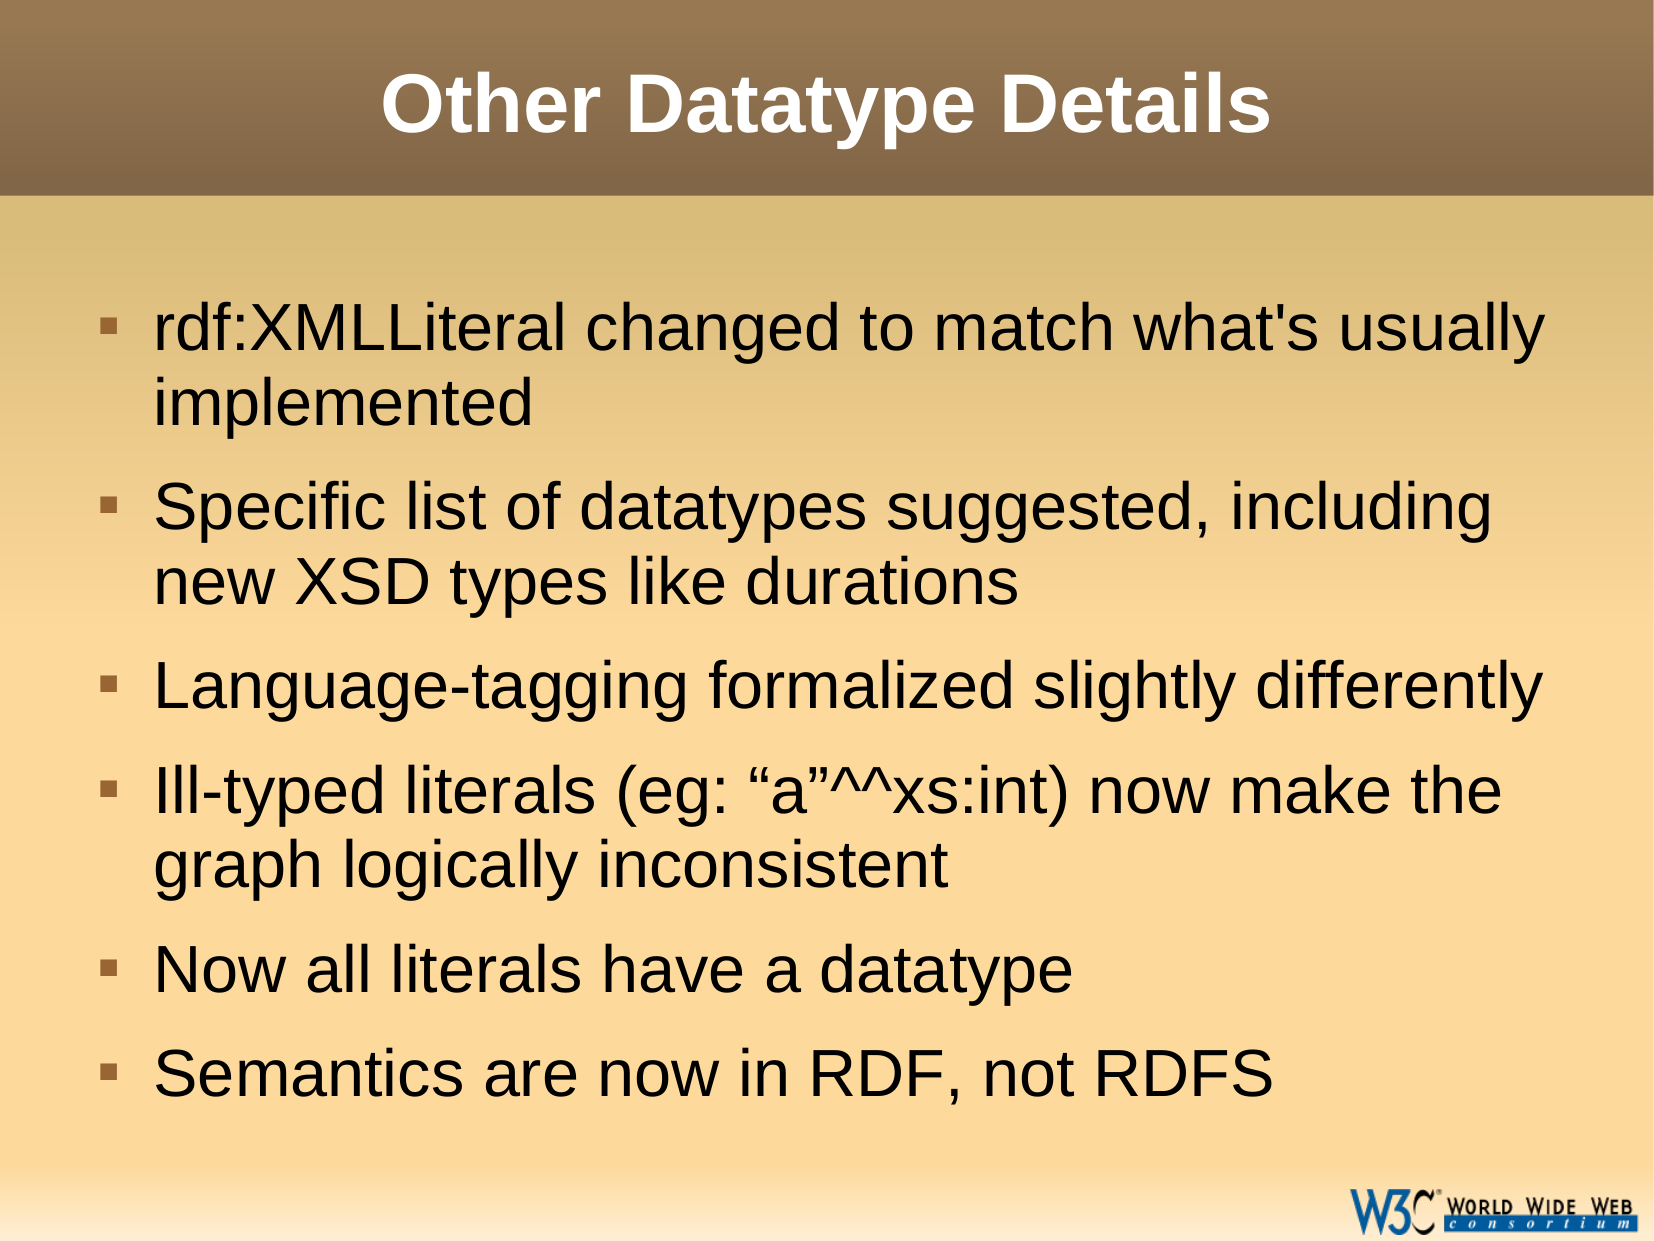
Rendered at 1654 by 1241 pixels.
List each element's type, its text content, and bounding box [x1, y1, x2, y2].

picture [0, 208, 1654, 1241]
title Other Datatype Details [0, 0, 1654, 208]
list rdf:XMLLiteral changed to match what's usually implemented Specific list of datatypes suggested, including new XSD types like durations Language-tagging formalized slightly differently Ill-typed literals (eg: “a”^^xs:int) now make the graph logically inconsistent Now all literals have a datatype Semantics are now in RDF, not RDFS [82, 290, 1571, 1111]
